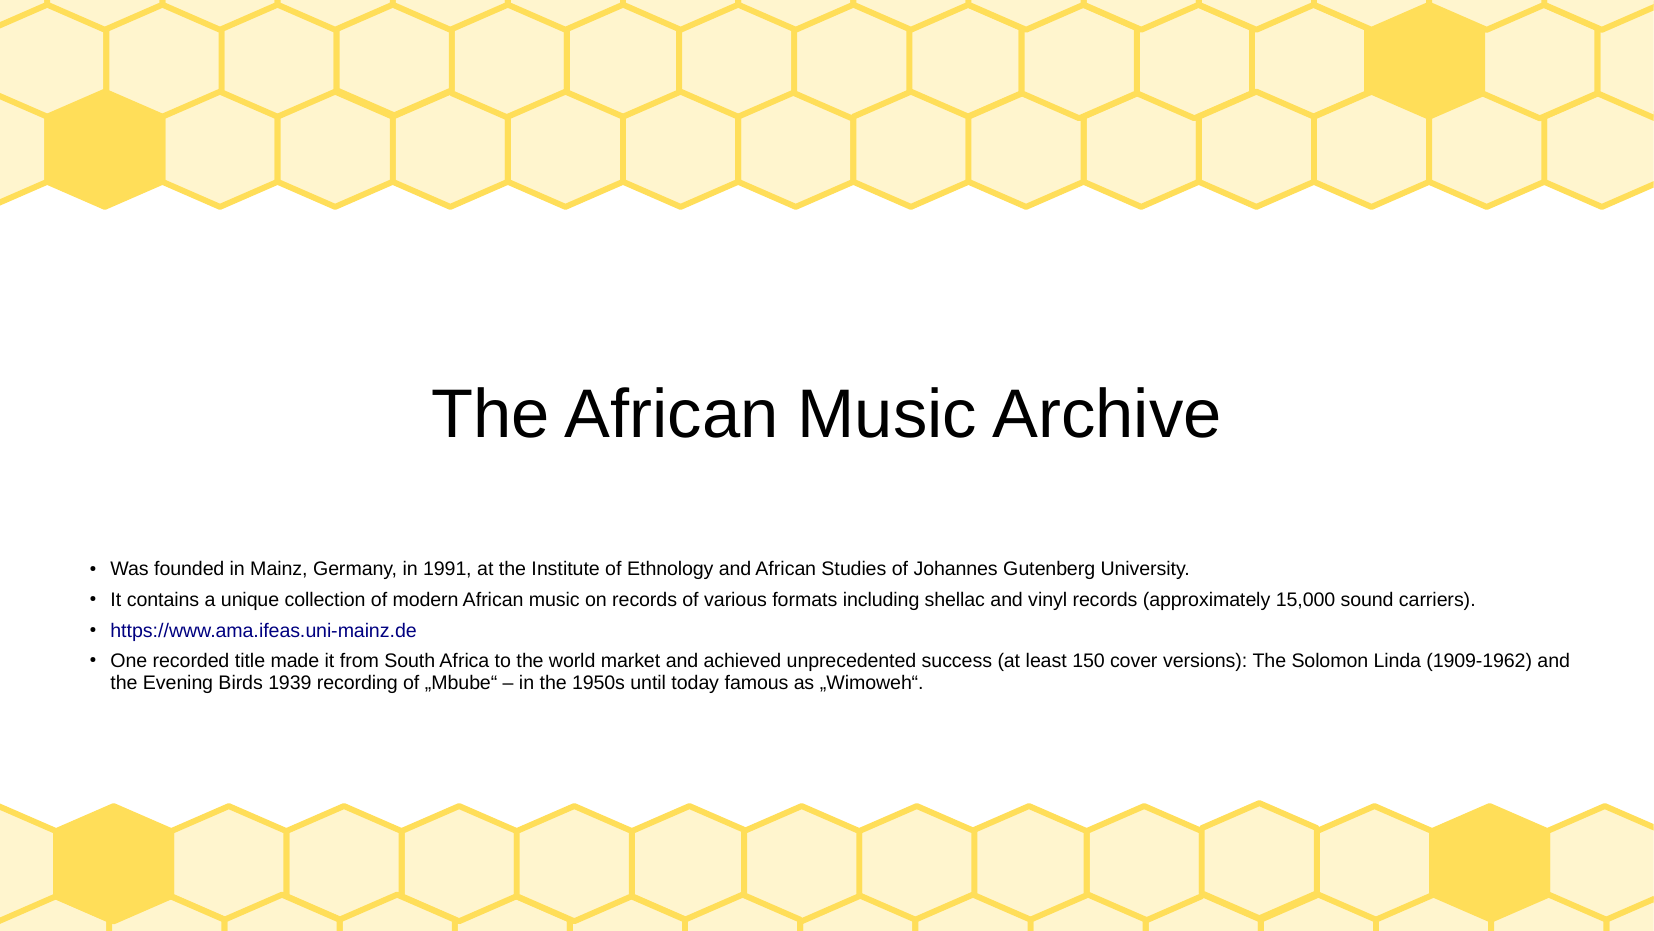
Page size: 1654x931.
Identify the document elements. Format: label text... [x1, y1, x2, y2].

title The African Music Archive [82, 314, 1571, 514]
list Was founded in Mainz, Germany, in 1991, at the Institute of Ethnology and African Studies of Johannes Gutenberg University. It contains a unique collection of modern African music on records of various formats including shellac and vinyl records (approximately 15,000 sound carriers). https://www.ama.ifeas.uni-mainz.de One recorded title made it from South Africa to the world market and achieved unprecedented success (at least 150 cover versions): The Solomon Linda (1909-1962) and the Evening Birds 1939 recording of „Mbube“ – in the 1950s until today famous as „Wimoweh“. [82, 558, 1571, 700]
